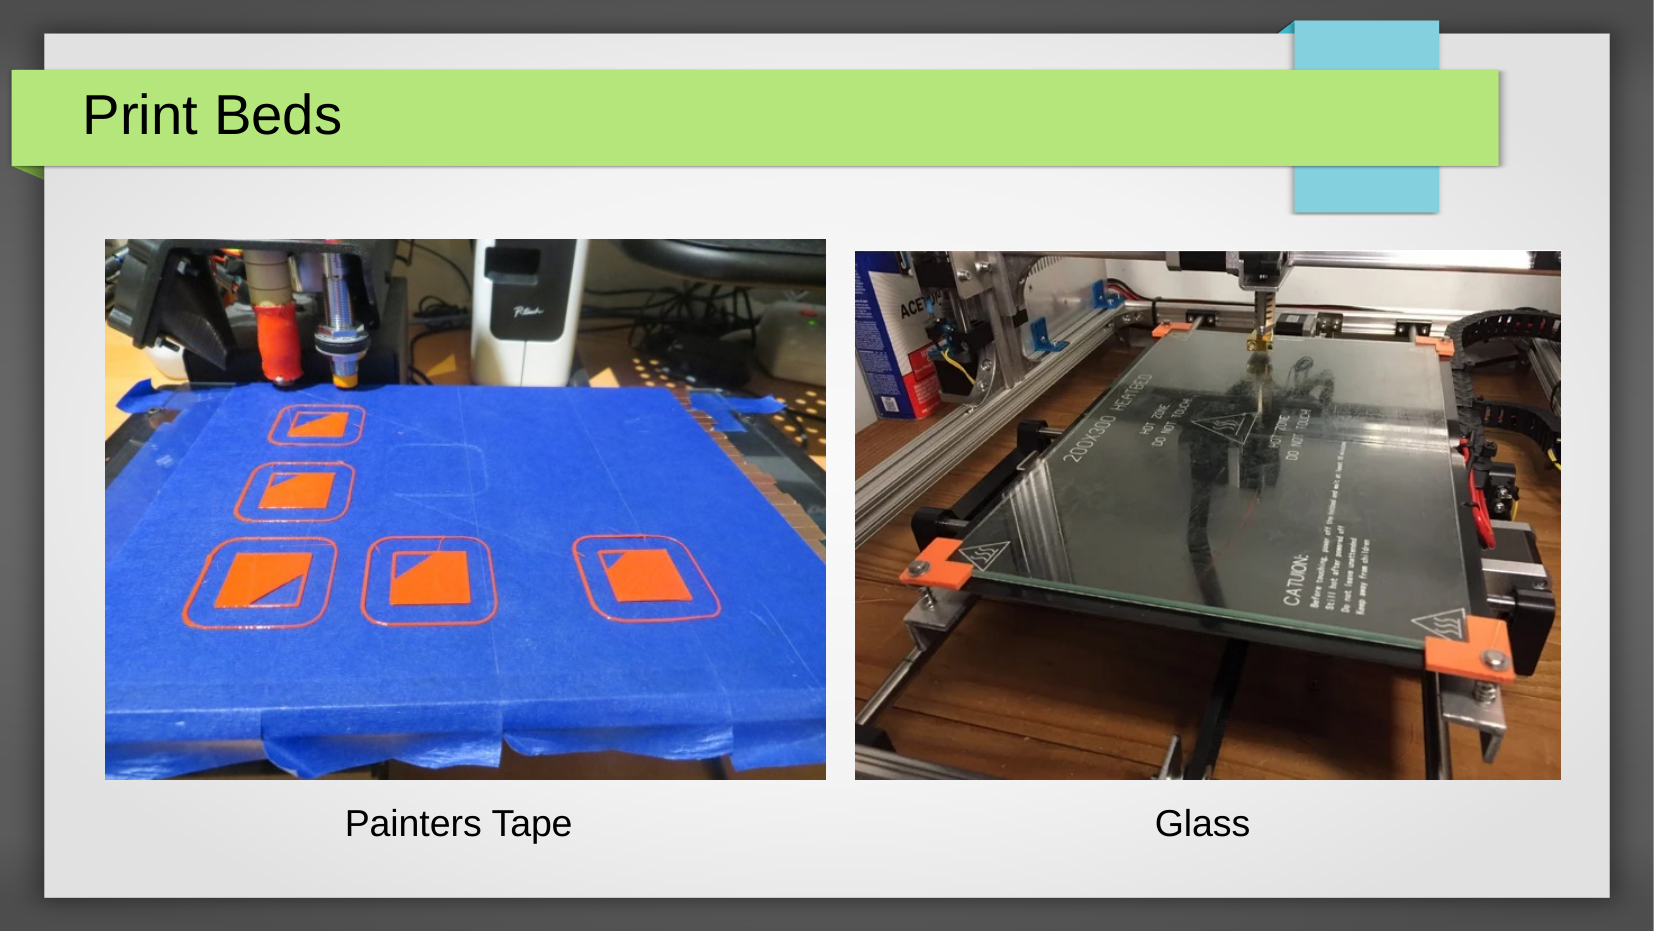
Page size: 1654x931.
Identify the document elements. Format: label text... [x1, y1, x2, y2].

picture [0, 0, 1654, 931]
title Print Beds [82, 70, 1264, 160]
text_box Glass [1140, 795, 1291, 852]
text_box Painters Tape [330, 795, 646, 852]
